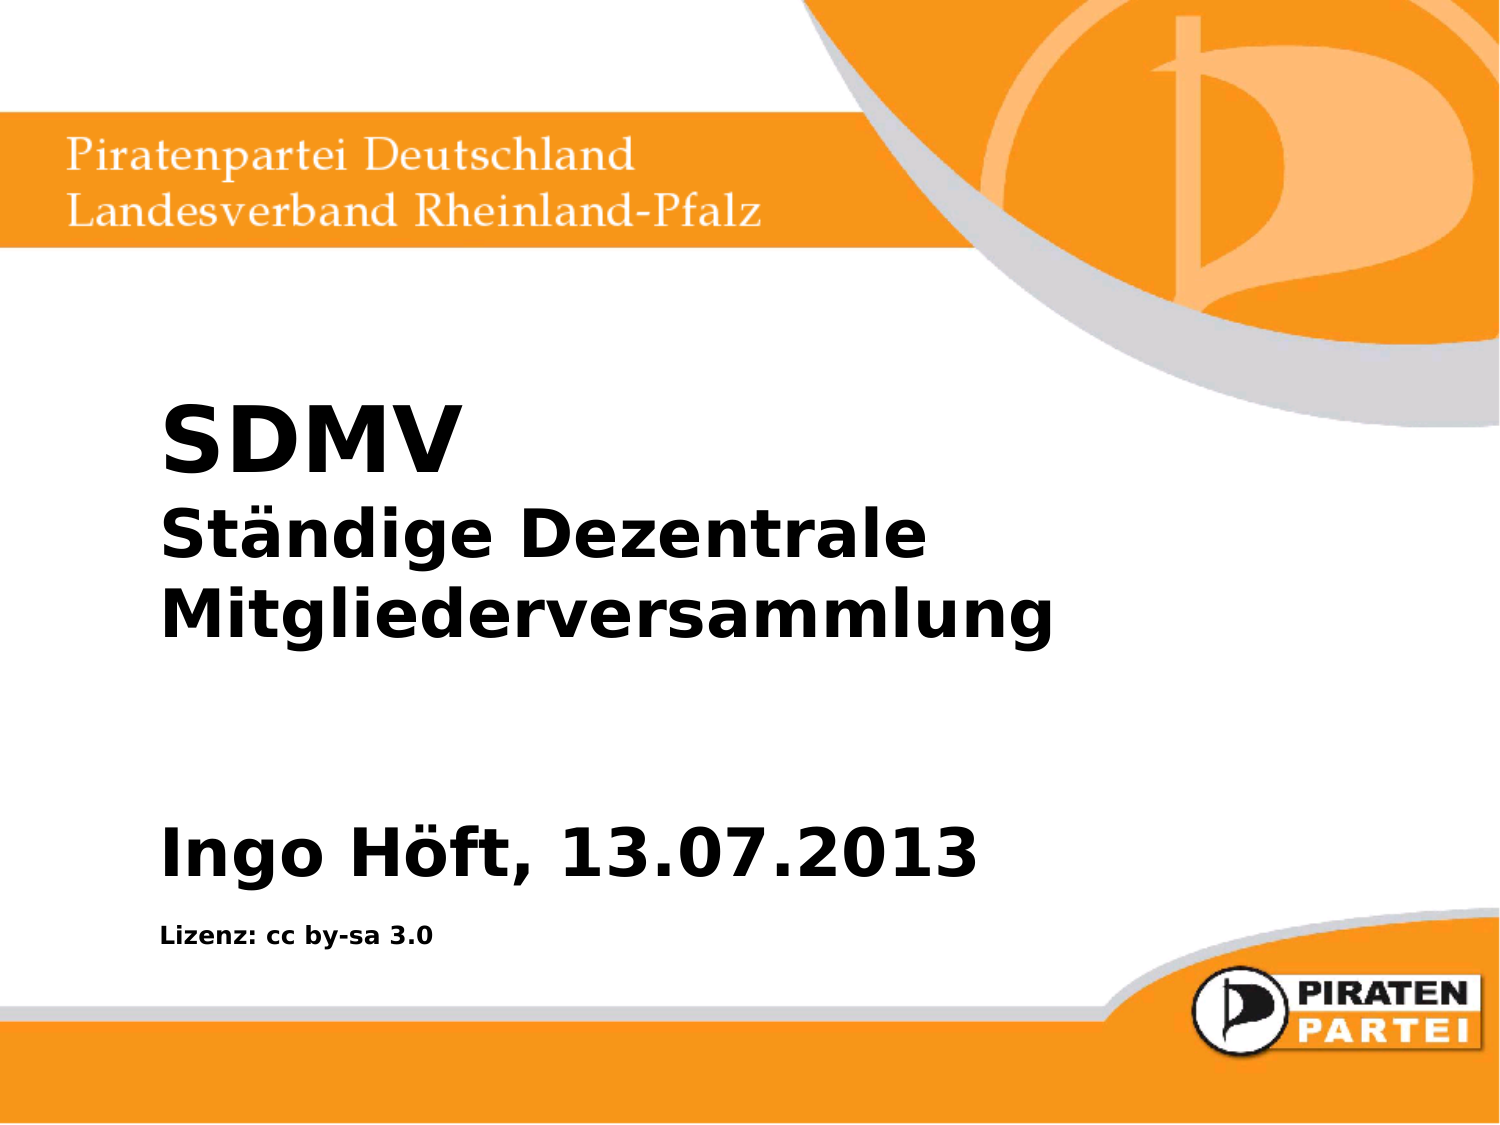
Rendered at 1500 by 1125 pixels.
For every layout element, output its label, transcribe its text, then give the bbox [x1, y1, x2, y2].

picture [0, 0, 1500, 1125]
text_box SDMV Ständige Dezentrale Mitgliederversammlung Ingo Höft, 13.07.2013 Lizenz: cc by-sa 3.0 [144, 373, 1072, 958]
